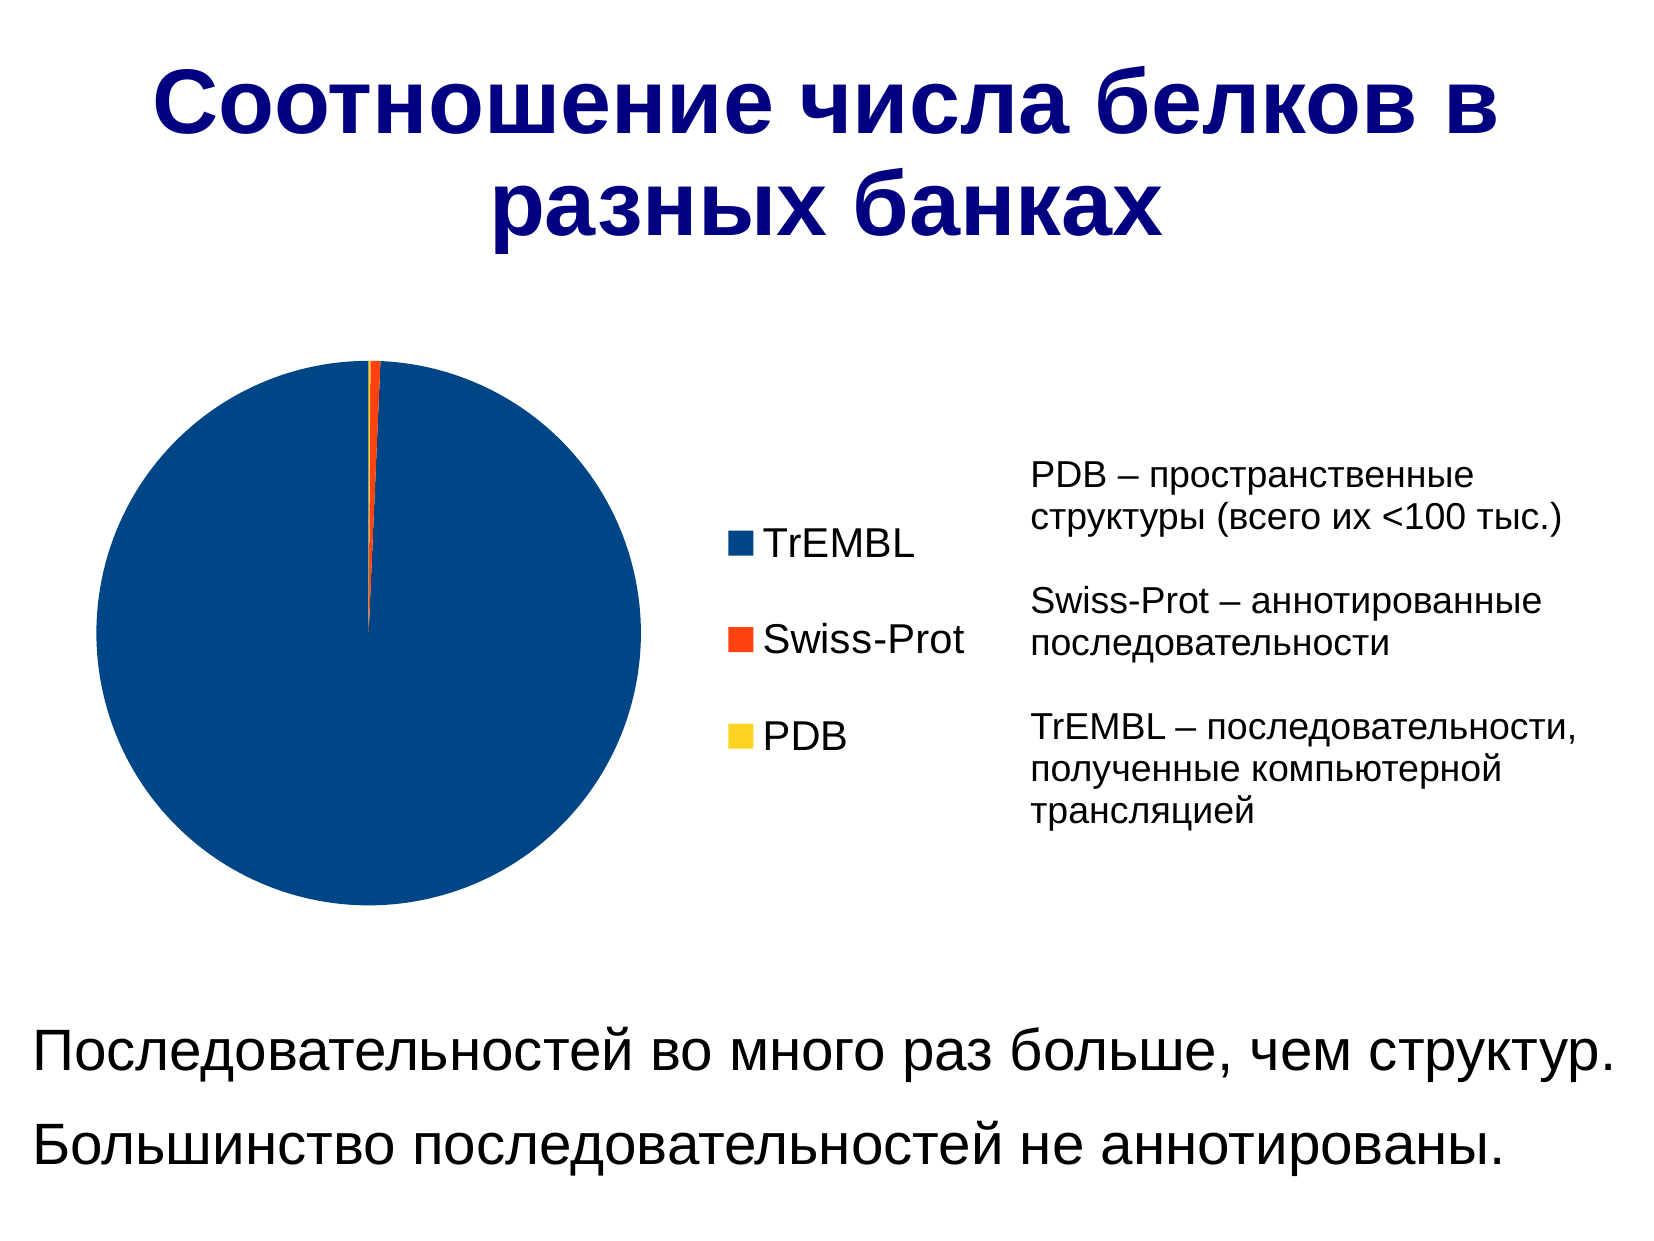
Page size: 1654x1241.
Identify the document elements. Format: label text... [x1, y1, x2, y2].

text_box PDB – пространственные структуры (всего их <100 тыс.) Swiss-Prot – аннотированные последовательности TrEMBL – последовательности, полученные компьютерной трансляцией [1015, 445, 1609, 839]
title Соотношение числа белков в разных банках [82, 49, 1571, 257]
chart [55, 323, 1052, 957]
text_box Последовательностей во много раз больше, чем структур. Большинство последовательностей не аннотированы. [17, 1009, 1636, 1185]
